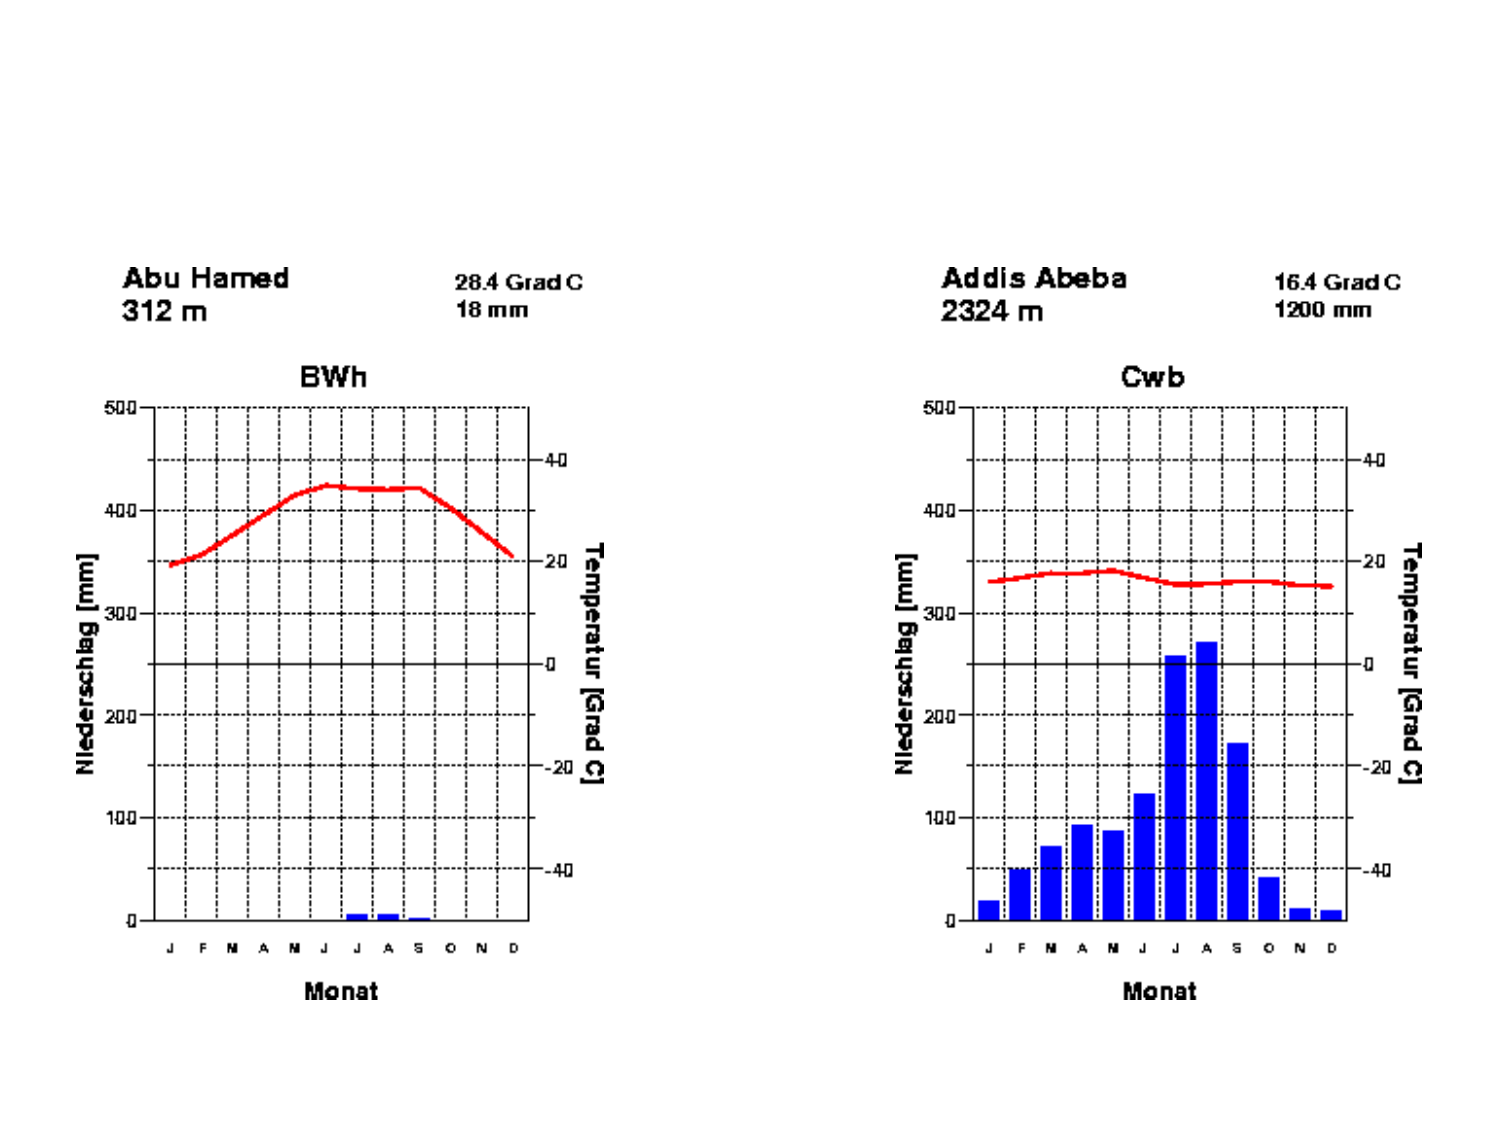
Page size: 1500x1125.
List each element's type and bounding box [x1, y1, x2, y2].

picture [76, 267, 604, 1000]
picture [895, 267, 1422, 1000]
